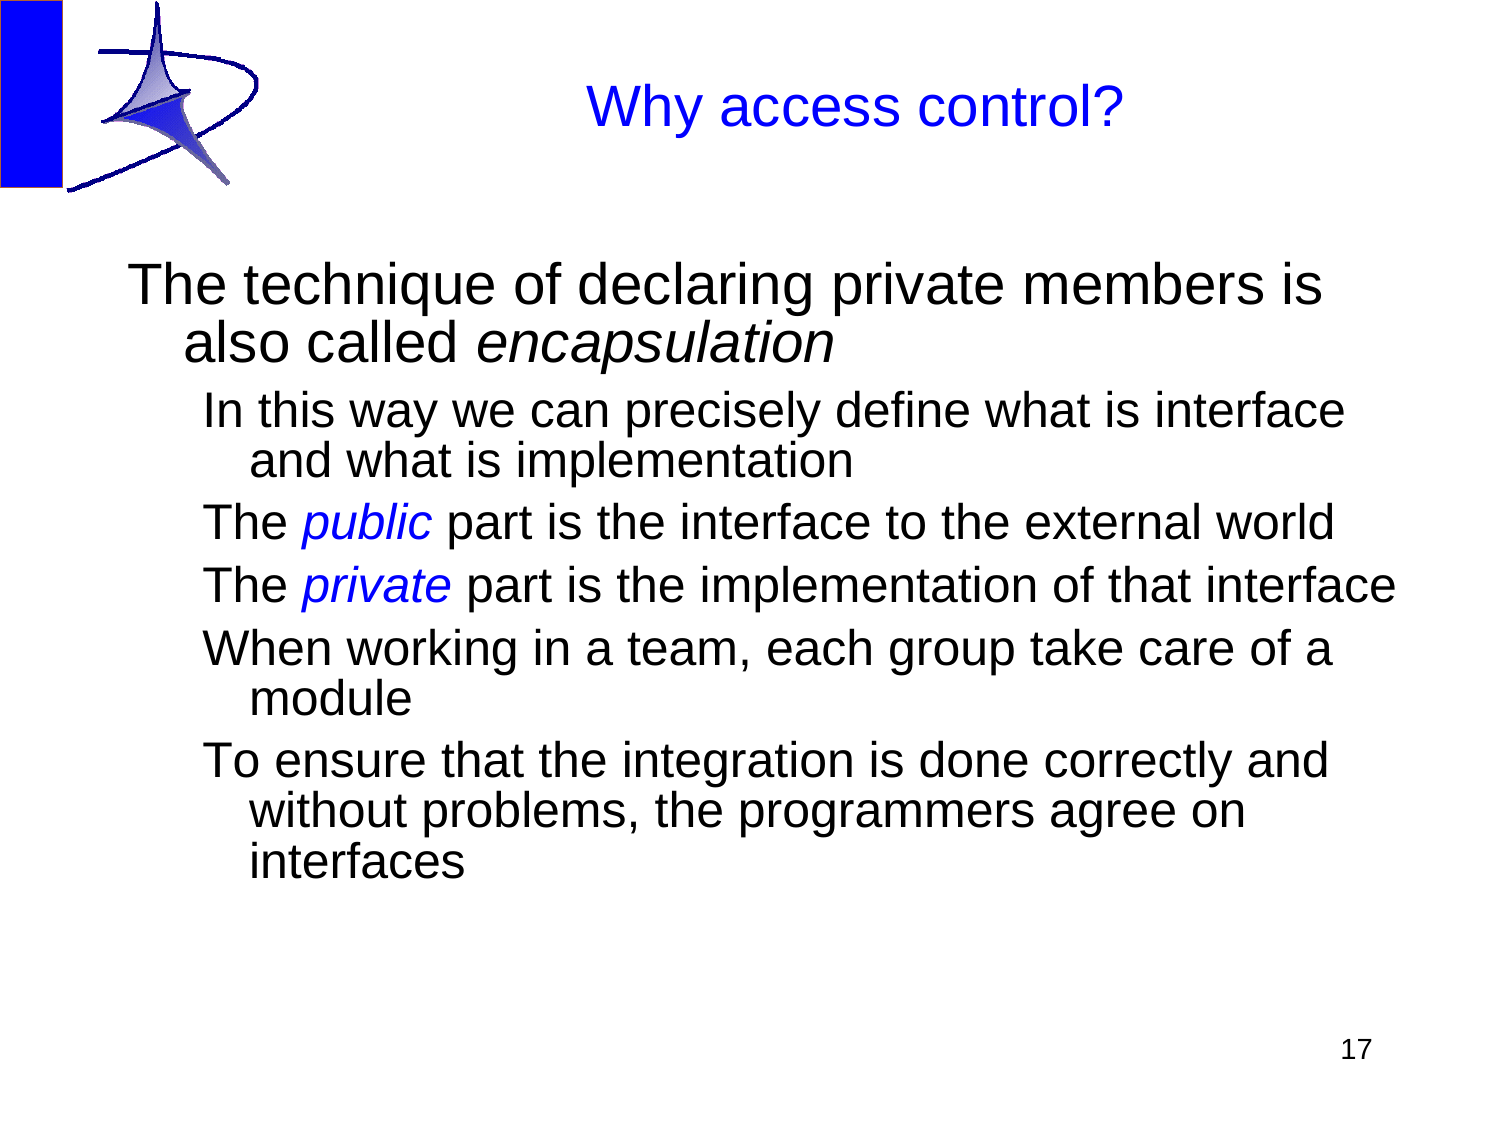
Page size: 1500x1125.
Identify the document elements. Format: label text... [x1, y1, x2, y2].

title Why access control? [262, 24, 1450, 188]
list The technique of declaring private members is also called encapsulation In this way we can precisely define what is interface and what is implementation The public part is the interface to the external world The private part is the implementation of that interface When working in a team, each group take care of a module To ensure that the integration is done correctly and without problems, the programmers agree on interfaces [112, 249, 1450, 1001]
picture [62, 0, 263, 197]
